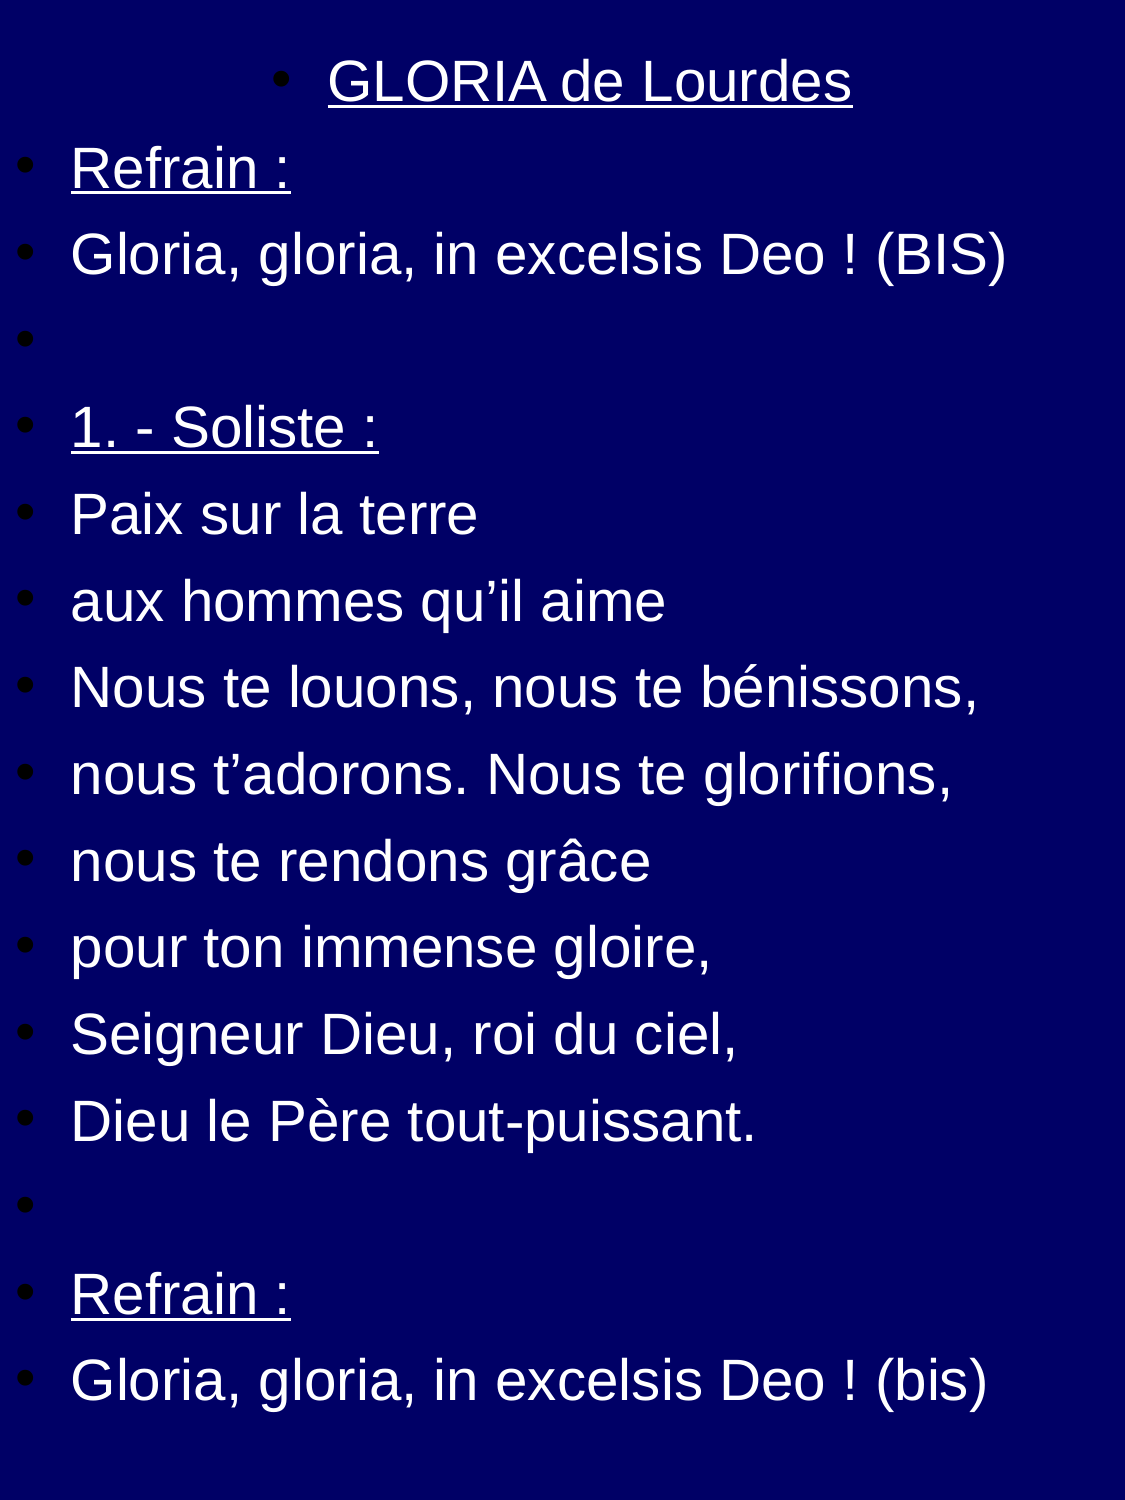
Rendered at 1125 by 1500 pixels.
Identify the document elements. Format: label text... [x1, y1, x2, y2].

text_box GLORIA de Lourdes Refrain : Gloria, gloria, in excelsis Deo ! (BIS) 1. - Soliste : Paix sur la terre aux hommes qu’il aime Nous te louons, nous te bénissons, nous t’adorons. Nous te glorifions, nous te rendons grâce pour ton immense gloire, Seigneur Dieu, roi du ciel, Dieu le Père tout-puissant. Refrain : Gloria, gloria, in excelsis Deo ! (bis) [0, 35, 1125, 1465]
